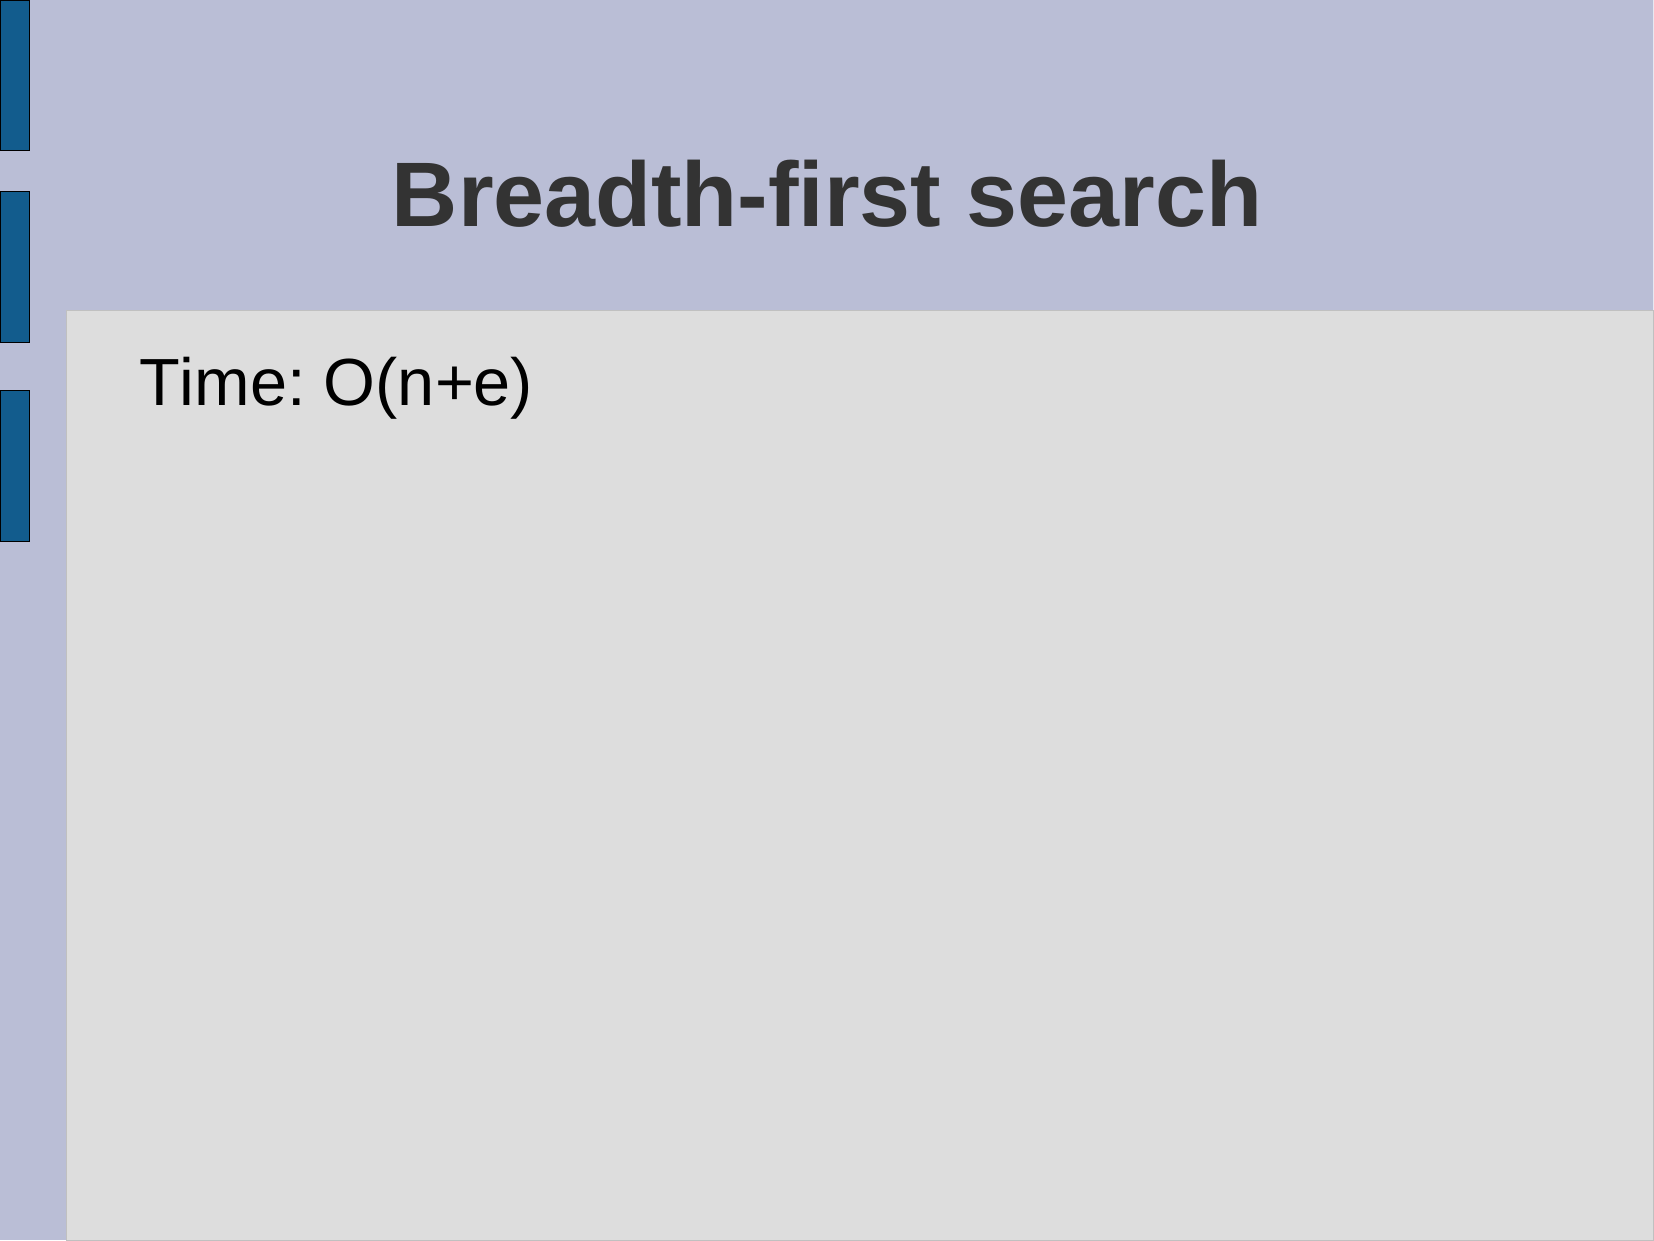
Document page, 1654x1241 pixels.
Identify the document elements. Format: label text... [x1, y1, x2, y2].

title Breadth-first search [121, 91, 1534, 299]
list Time: O(n+e) [121, 344, 1534, 1127]
